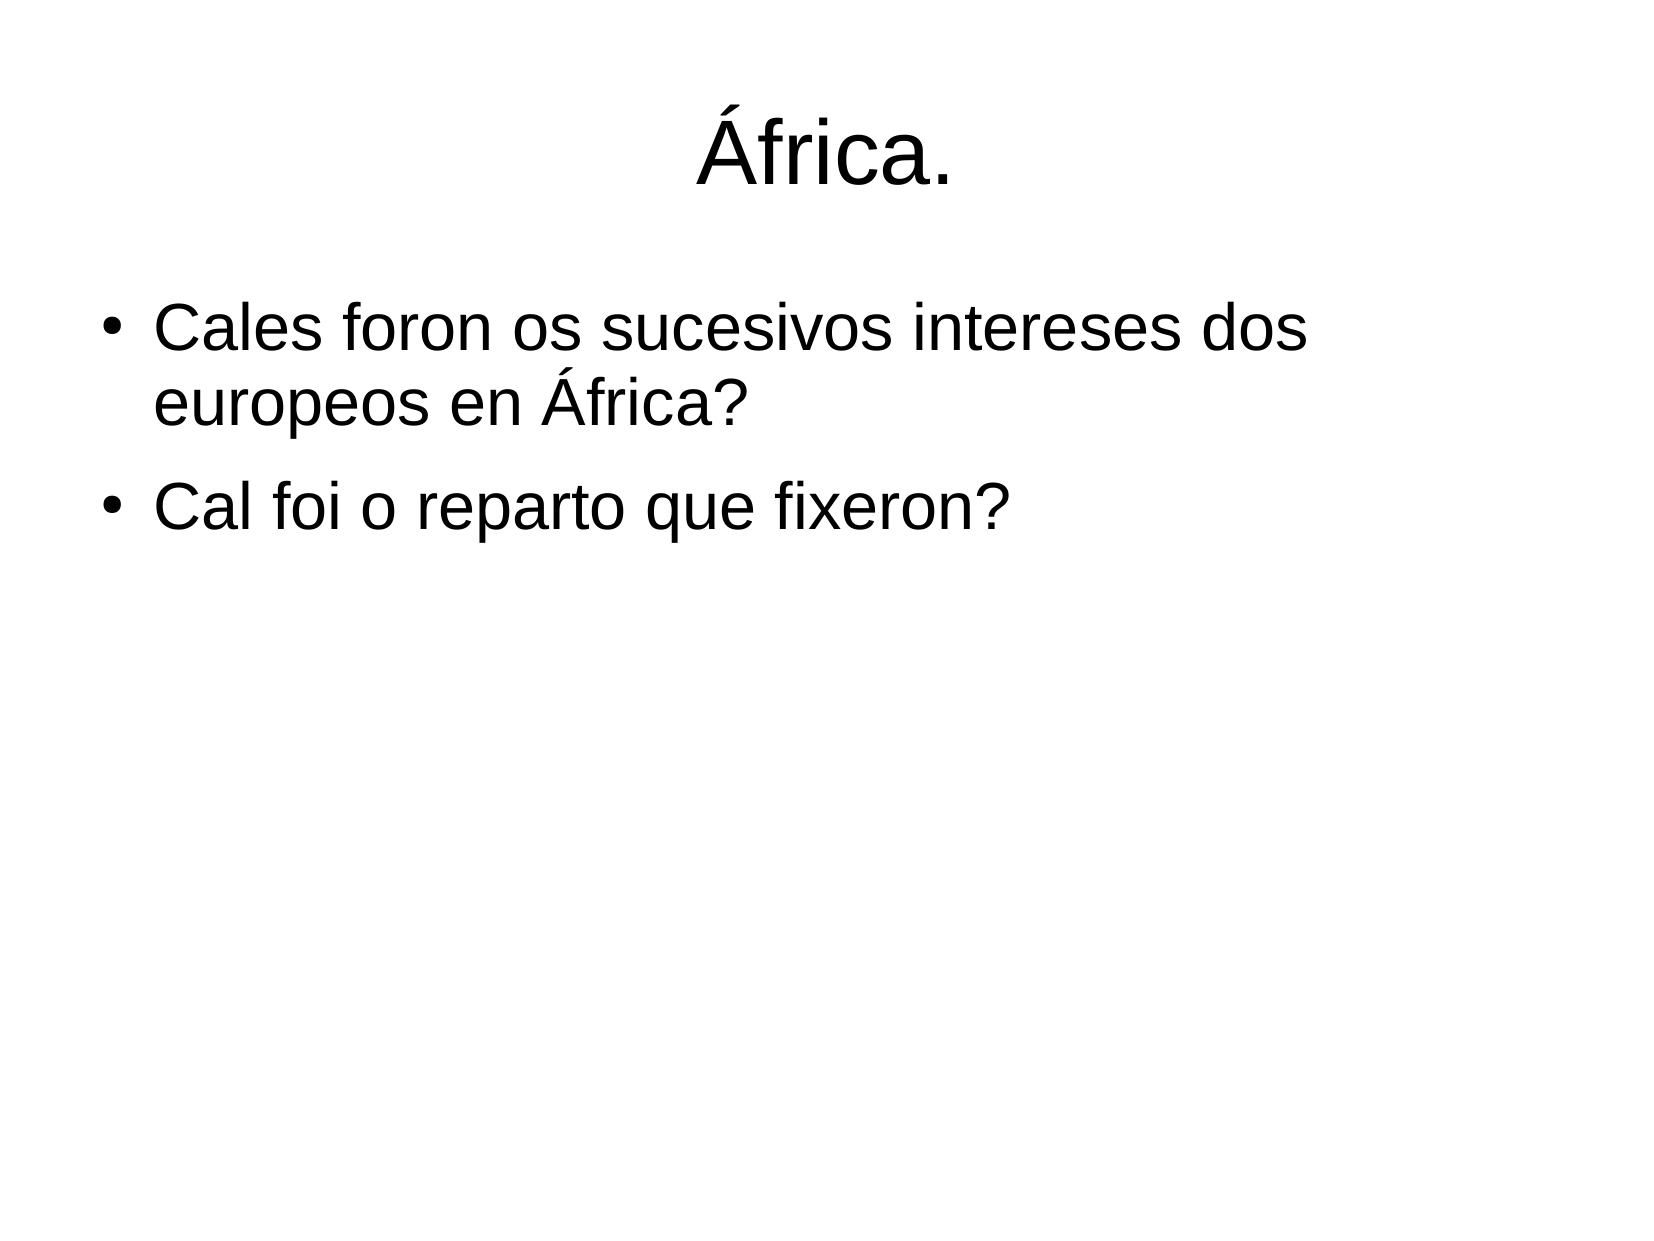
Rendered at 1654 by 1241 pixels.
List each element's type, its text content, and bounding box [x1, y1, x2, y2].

list Cales foron os sucesivos intereses dos europeos en África? Cal foi o reparto que fixeron? [82, 290, 1571, 1109]
title África. [82, 49, 1571, 257]
